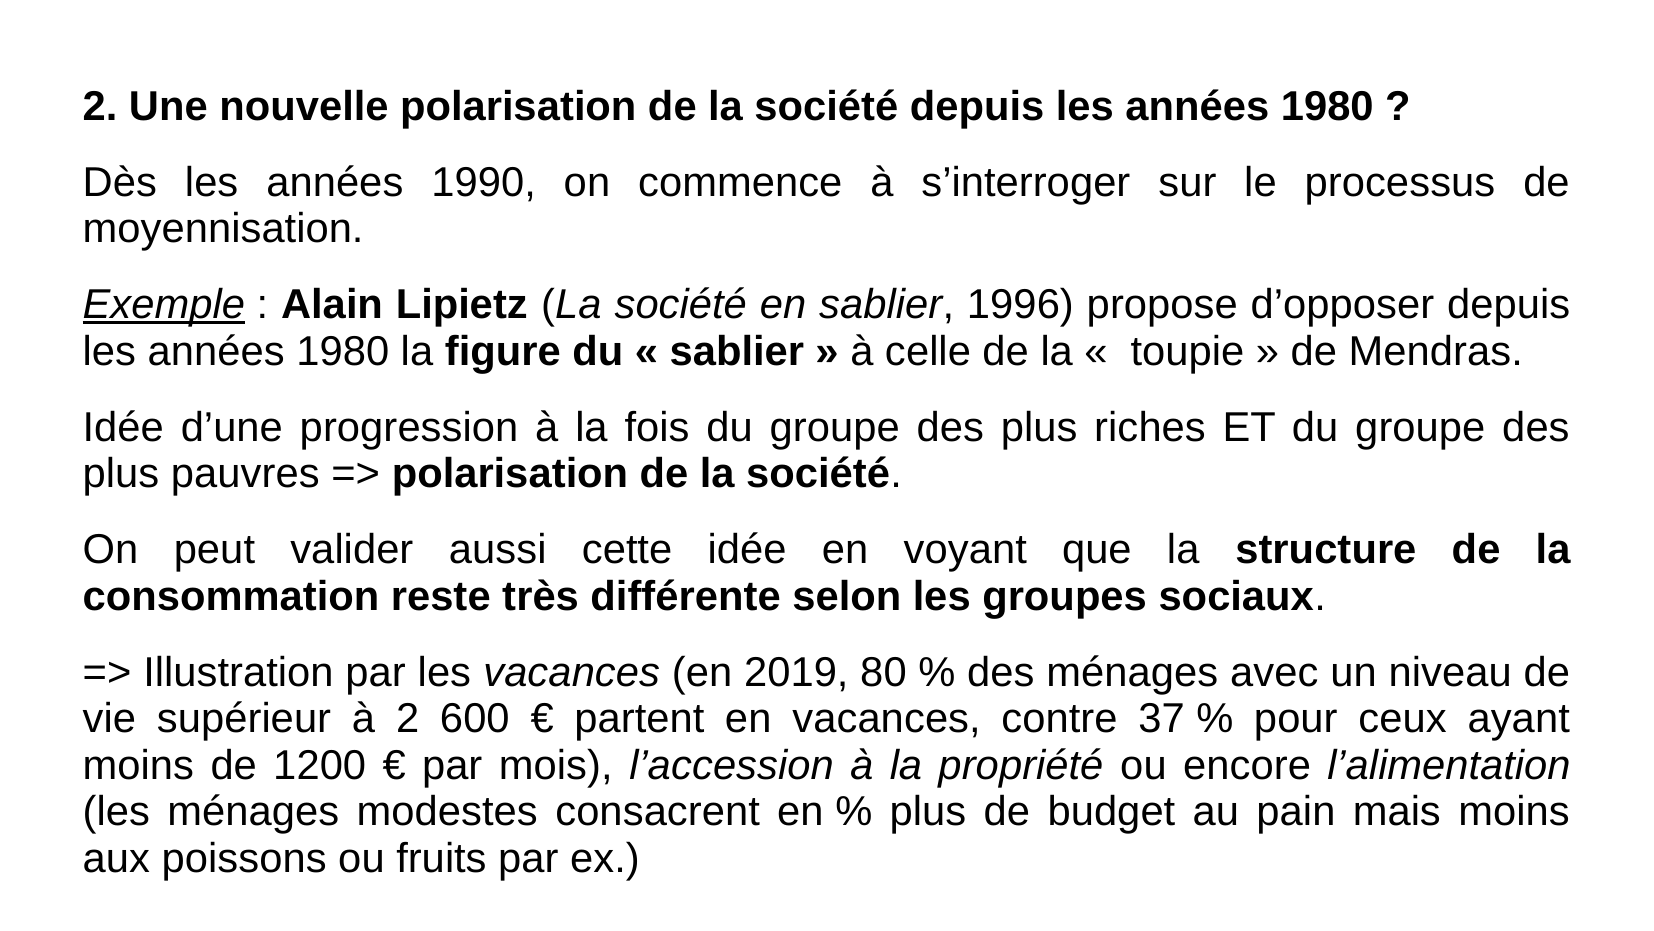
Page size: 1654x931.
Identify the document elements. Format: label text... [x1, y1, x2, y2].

list 2. Une nouvelle polarisation de la société depuis les années 1980 ? Dès les années 1990, on commence à s’interroger sur le processus de moyennisation. Exemple : Alain Lipietz (La société en sablier, 1996) propose d’opposer depuis les années 1980 la figure du « sablier » à celle de la « toupie » de Mendras. Idée d’une progression à la fois du groupe des plus riches ET du groupe des plus pauvres => polarisation de la société. On peut valider aussi cette idée en voyant que la structure de la consommation reste très différente selon les groupes sociaux. => Illustration par les vacances (en 2019, 80 % des ménages avec un niveau de vie supérieur à 2 600 € partent en vacances, contre 37 % pour ceux ayant moins de 1200 € par mois), l’accession à la propriété ou encore l’alimentation (les ménages modestes consacrent en % plus de budget au pain mais moins aux poissons ou fruits par ex.) [82, 82, 1571, 910]
